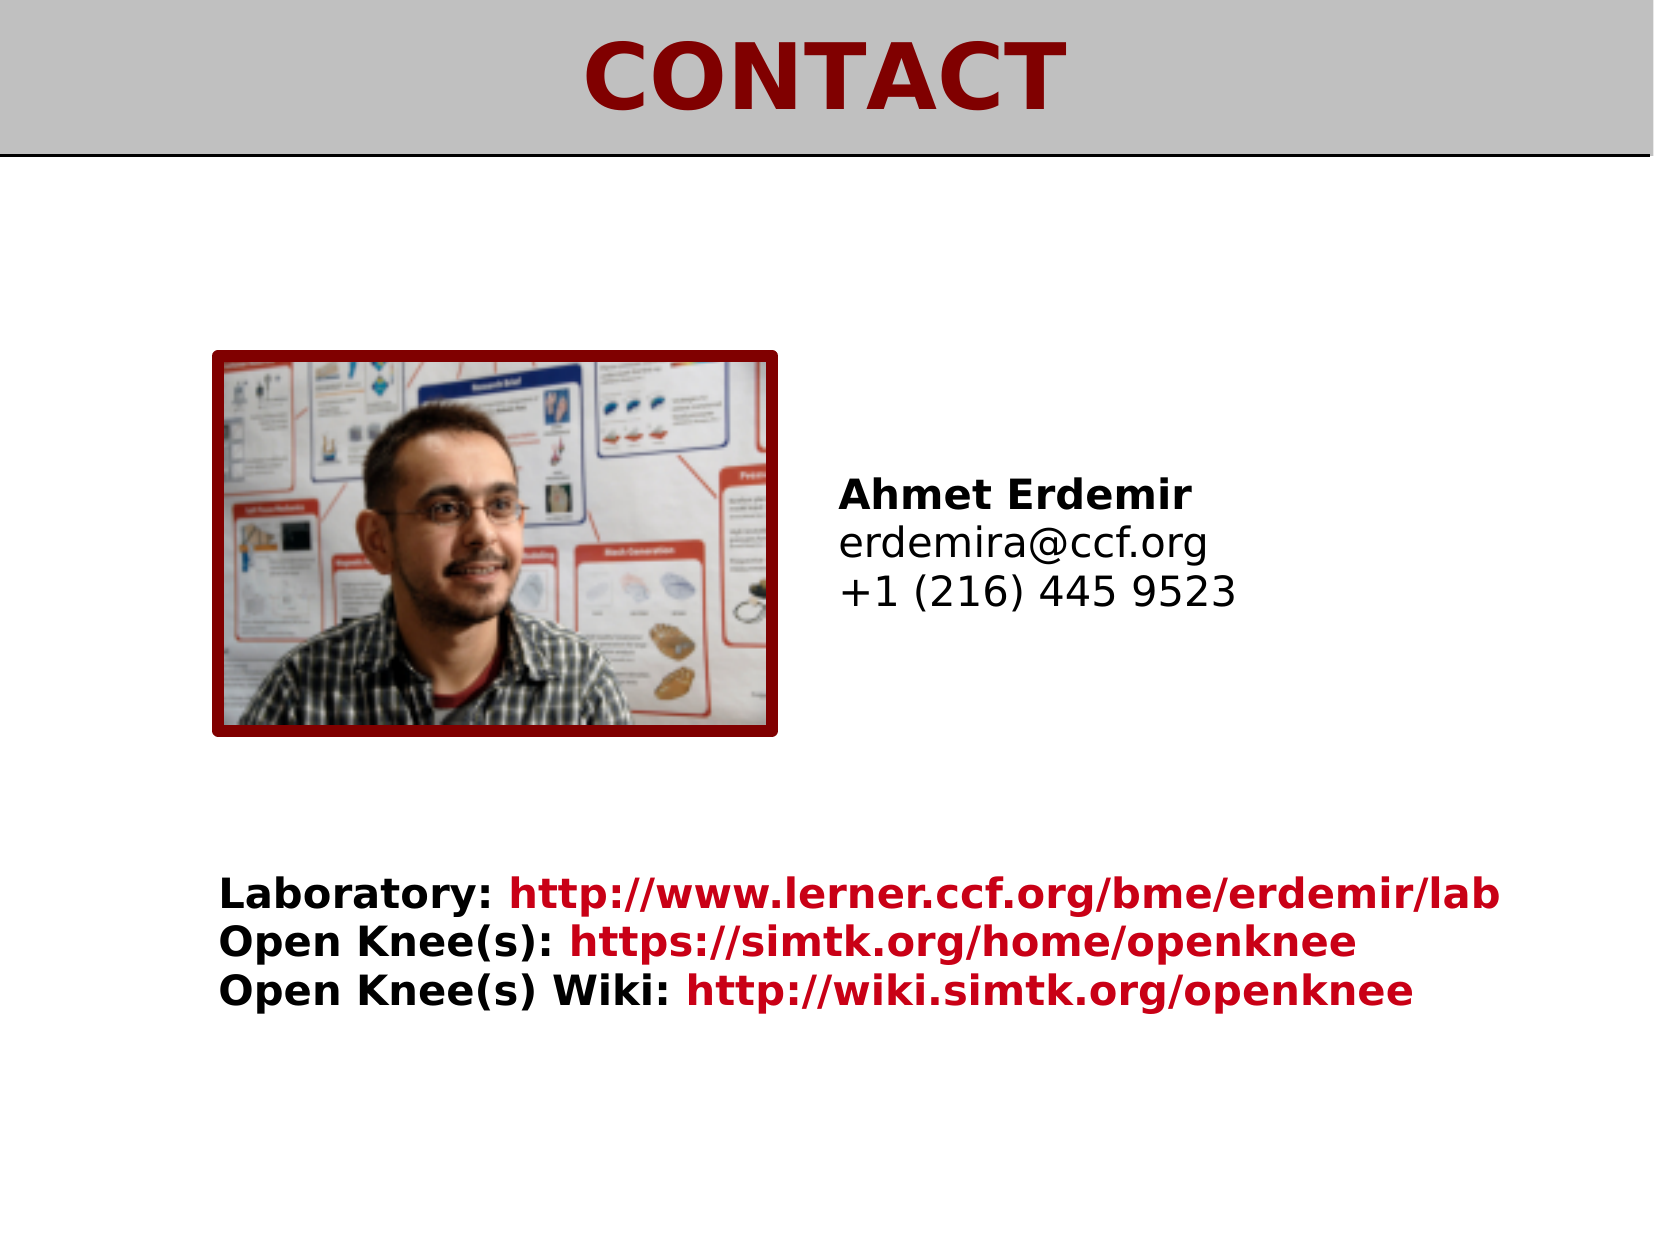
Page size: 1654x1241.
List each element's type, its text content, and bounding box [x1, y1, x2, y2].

text_box Ahmet Erdemir erdemira@ccf.org +1 (216) 445 9523 [823, 463, 1253, 625]
text_box [0, 0, 1654, 156]
picture [224, 361, 766, 725]
text_box CONTACT [0, 24, 1651, 132]
text_box Laboratory: http://www.lerner.ccf.org/bme/erdemir/lab Open Knee(s): https://simtk.org/home/openknee Open Knee(s) Wiki: http://wiki.simtk.org/openknee [203, 862, 1516, 1025]
